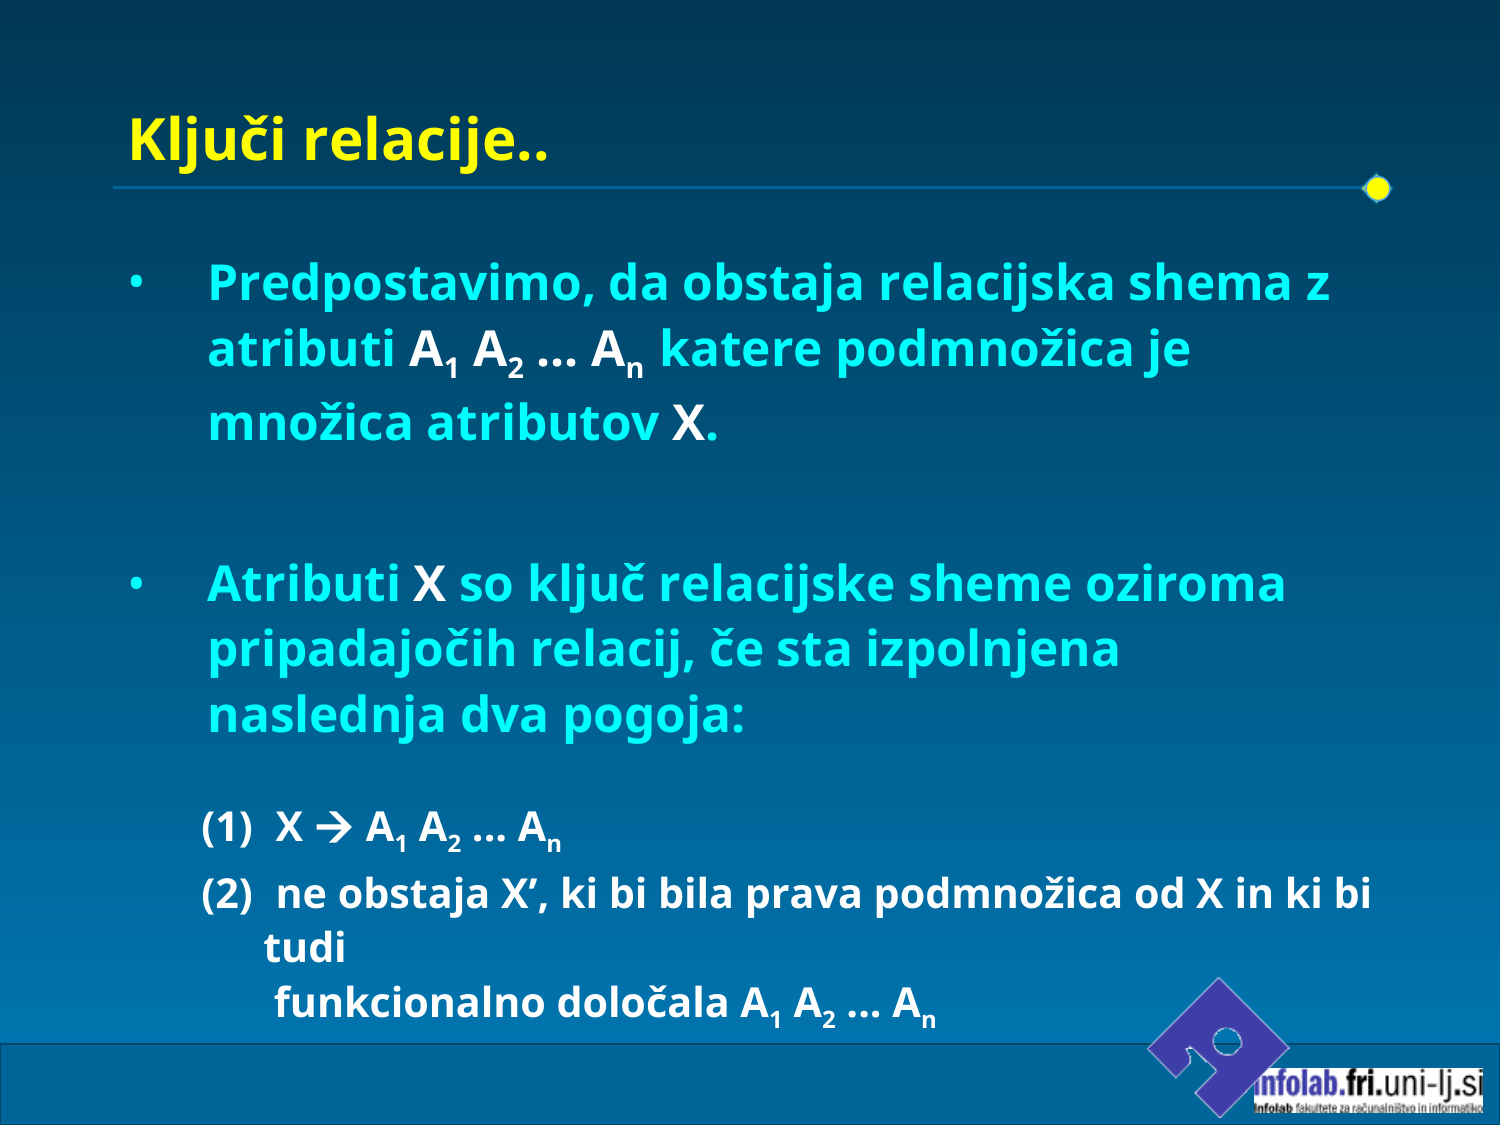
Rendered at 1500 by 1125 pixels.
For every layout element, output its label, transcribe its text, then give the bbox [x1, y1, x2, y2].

title Ključi relacije.. [112, 94, 1388, 181]
list Predpostavimo, da obstaja relacijska shema z atributi A1 A2 ... An katere podmnožica je množica atributov X. Atributi X so ključ relacijske sheme oziroma pripadajočih relacij, če sta izpolnjena naslednja dva pogoja: X  A1 A2 ... An ne obstaja X’, ki bi bila prava podmnožica od X in ki bi tudi funkcionalno določala A1 A2 ... An [112, 237, 1388, 963]
picture [1149, 978, 1482, 1117]
